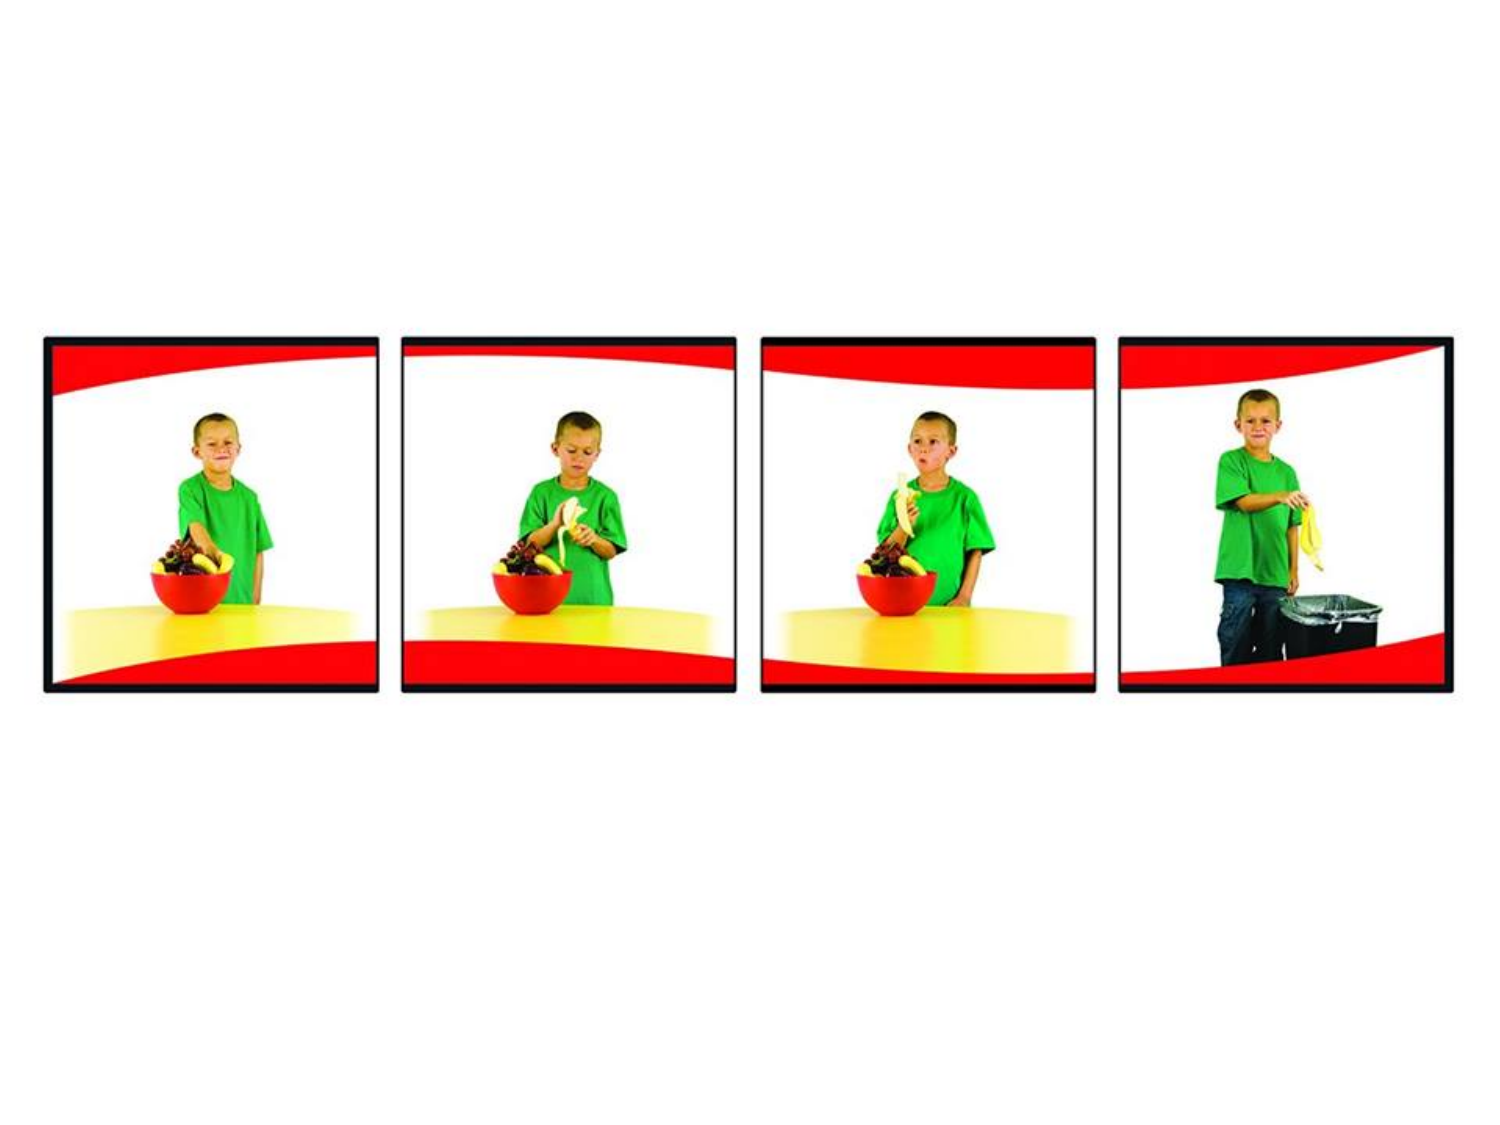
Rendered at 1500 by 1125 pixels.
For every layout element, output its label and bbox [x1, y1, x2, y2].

picture [0, 303, 1500, 709]
